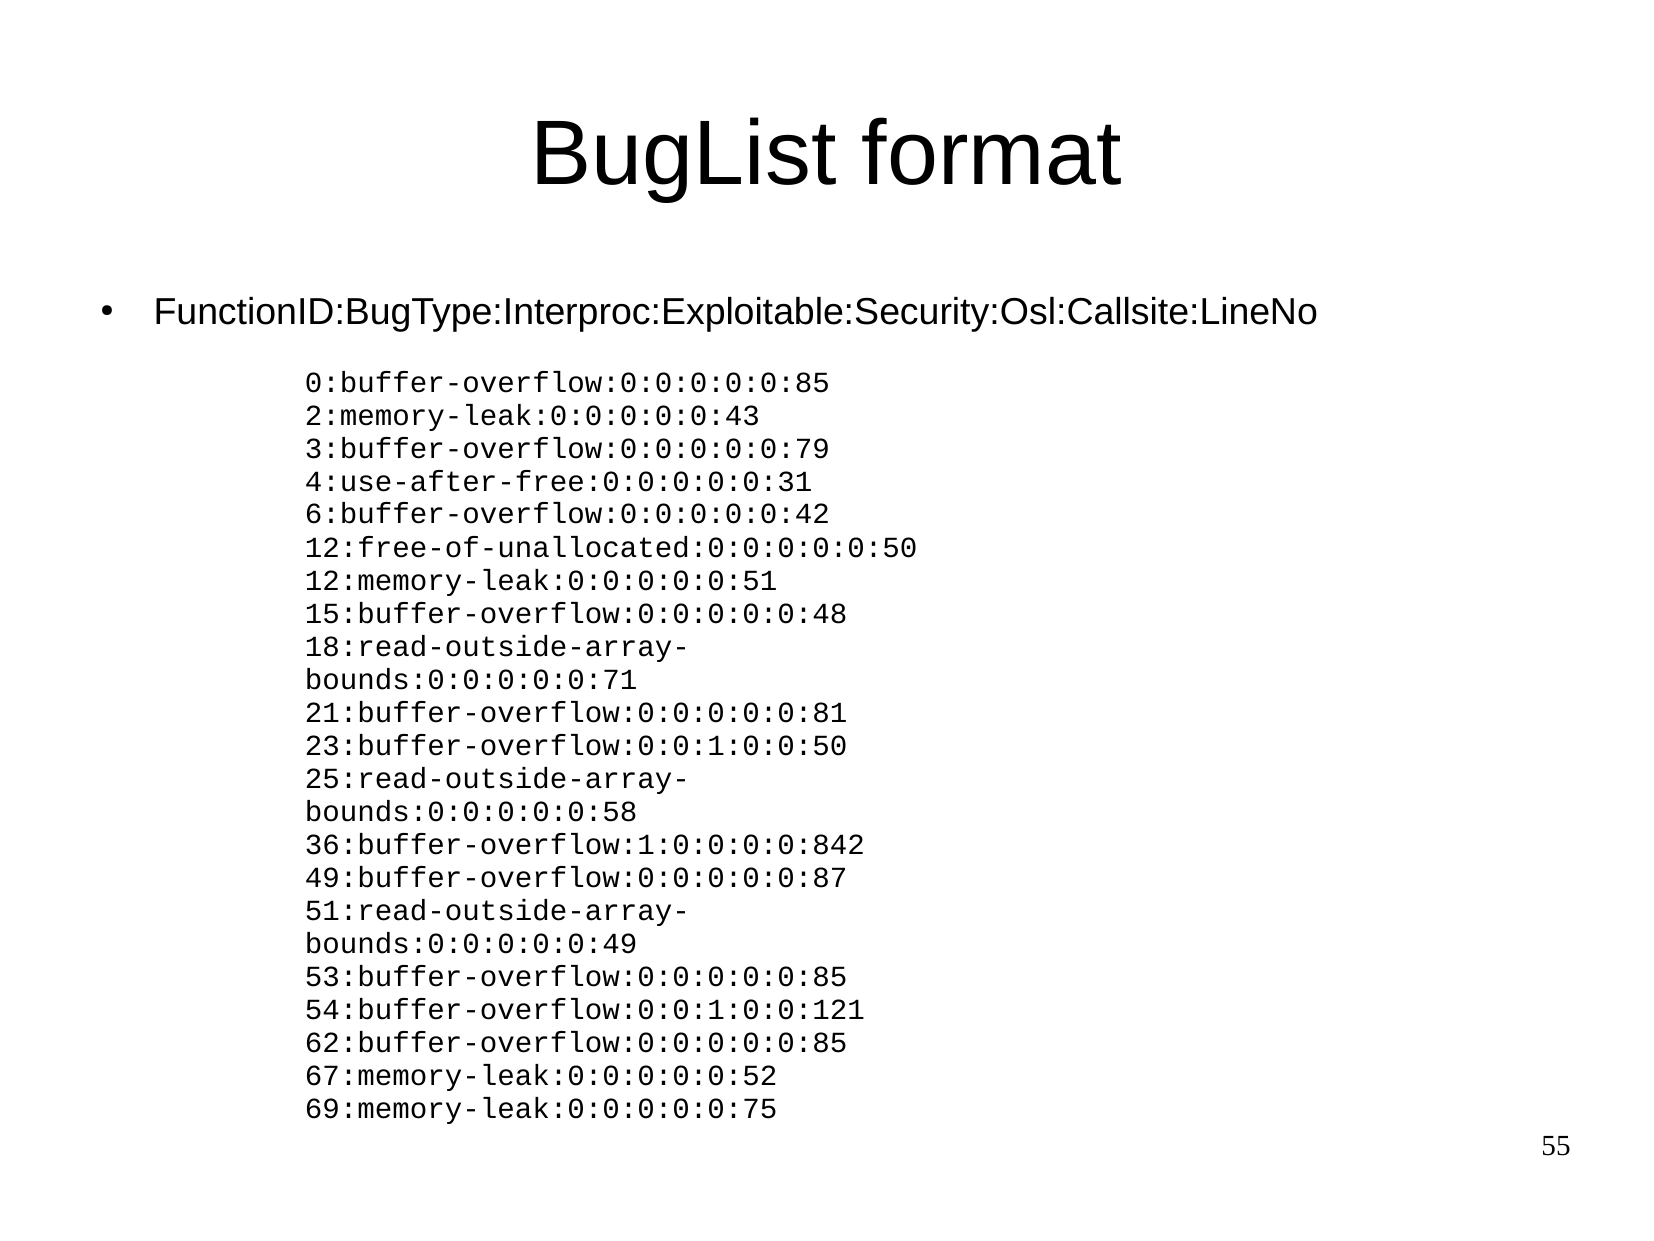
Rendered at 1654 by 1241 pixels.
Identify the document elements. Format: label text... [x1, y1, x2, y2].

text_box 0:buffer-overflow:0:0:0:0:0:85 2:memory-leak:0:0:0:0:0:43 3:buffer-overflow:0:0:0:0:0:79 4:use-after-free:0:0:0:0:0:31 6:buffer-overflow:0:0:0:0:0:42 12:free-of-unallocated:0:0:0:0:0:50 12:memory-leak:0:0:0:0:0:51 15:buffer-overflow:0:0:0:0:0:48 18:read-outside-array-bounds:0:0:0:0:0:71 21:buffer-overflow:0:0:0:0:0:81 23:buffer-overflow:0:0:1:0:0:50 25:read-outside-array-bounds:0:0:0:0:0:58 36:buffer-overflow:1:0:0:0:0:842 49:buffer-overflow:0:0:0:0:0:87 51:read-outside-array-bounds:0:0:0:0:0:49 53:buffer-overflow:0:0:0:0:0:85 54:buffer-overflow:0:0:1:0:0:121 62:buffer-overflow:0:0:0:0:0:85 67:memory-leak:0:0:0:0:0:52 69:memory-leak:0:0:0:0:0:75 [290, 360, 1021, 1216]
title BugList format [82, 49, 1571, 257]
list FunctionID:BugType:Interproc:Exploitable:Security:Osl:Callsite:LineNo [82, 290, 1571, 1109]
